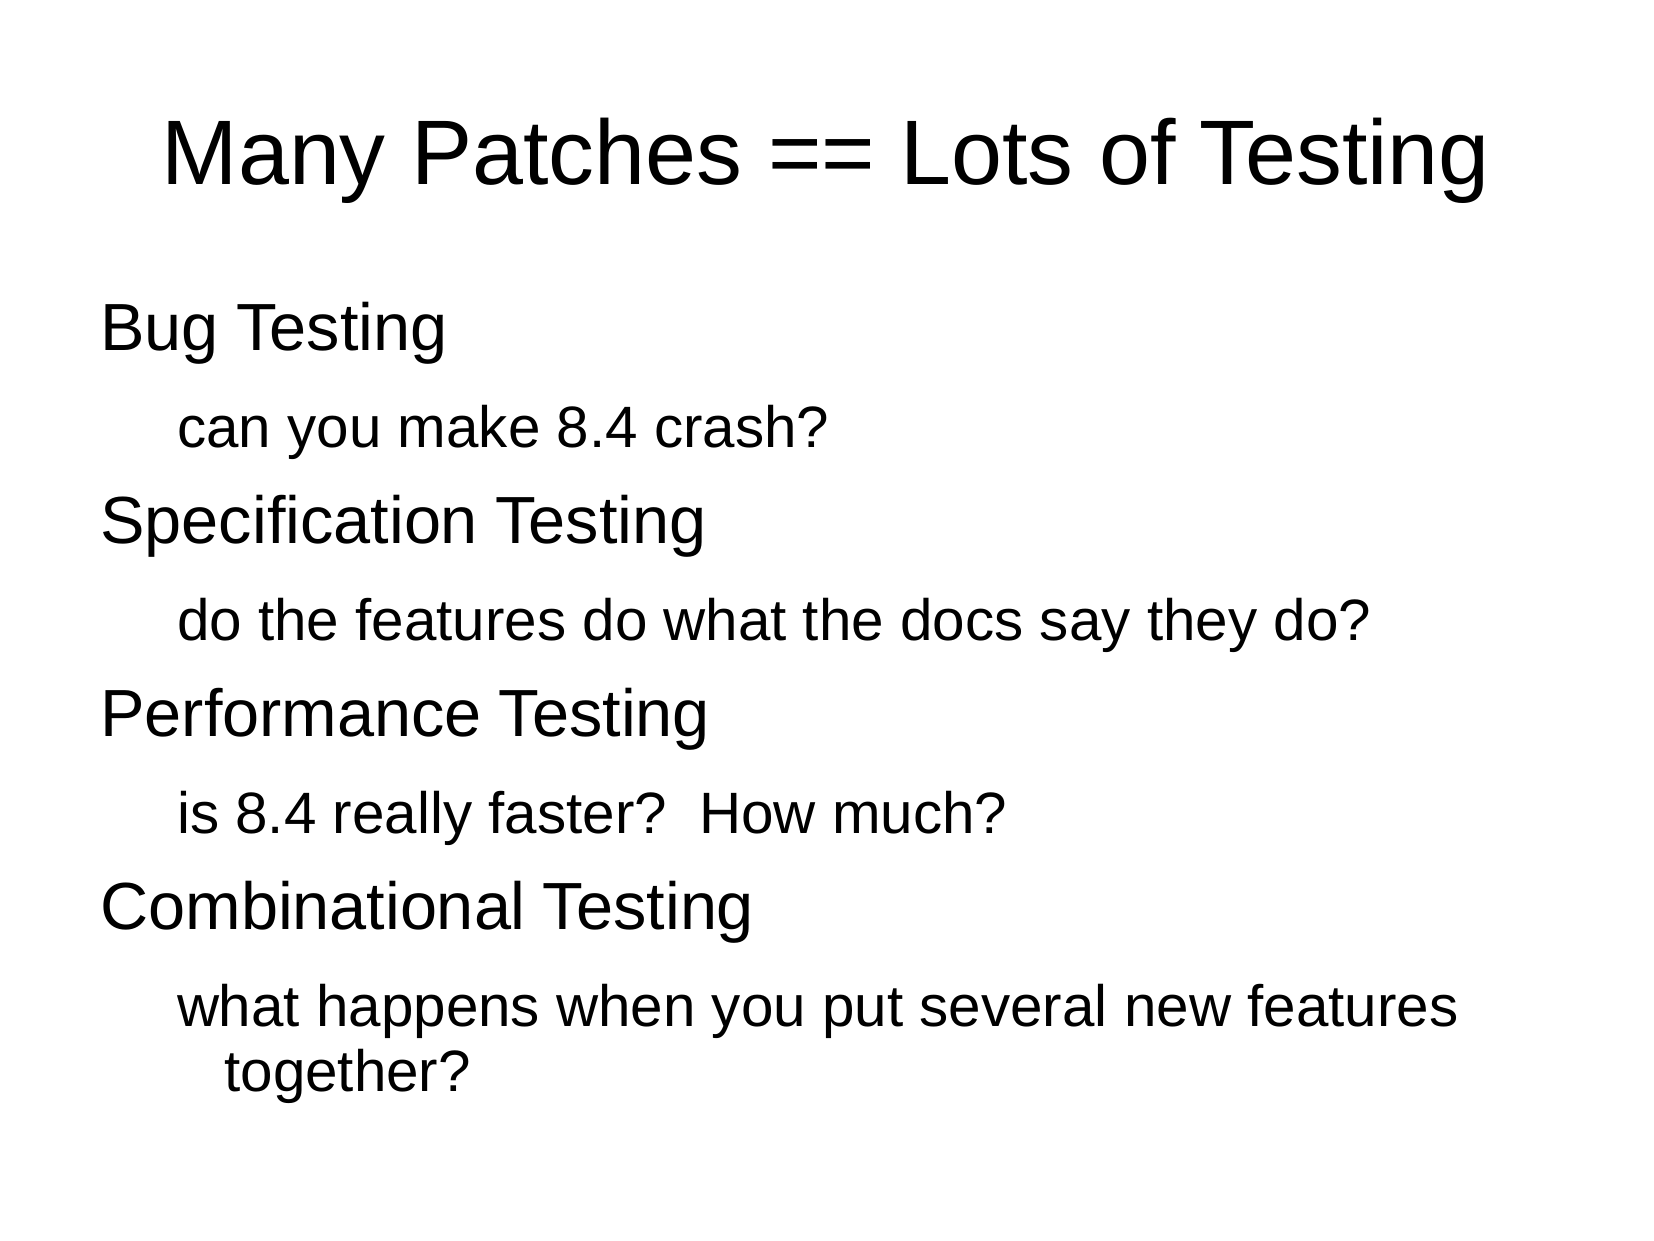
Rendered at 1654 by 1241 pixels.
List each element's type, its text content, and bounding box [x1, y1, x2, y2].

list Bug Testing can you make 8.4 crash? Specification Testing do the features do what the docs say they do? Performance Testing is 8.4 really faster? How much? Combinational Testing what happens when you put several new features together? [82, 290, 1571, 1104]
title Many Patches == Lots of Testing [82, 49, 1571, 257]
